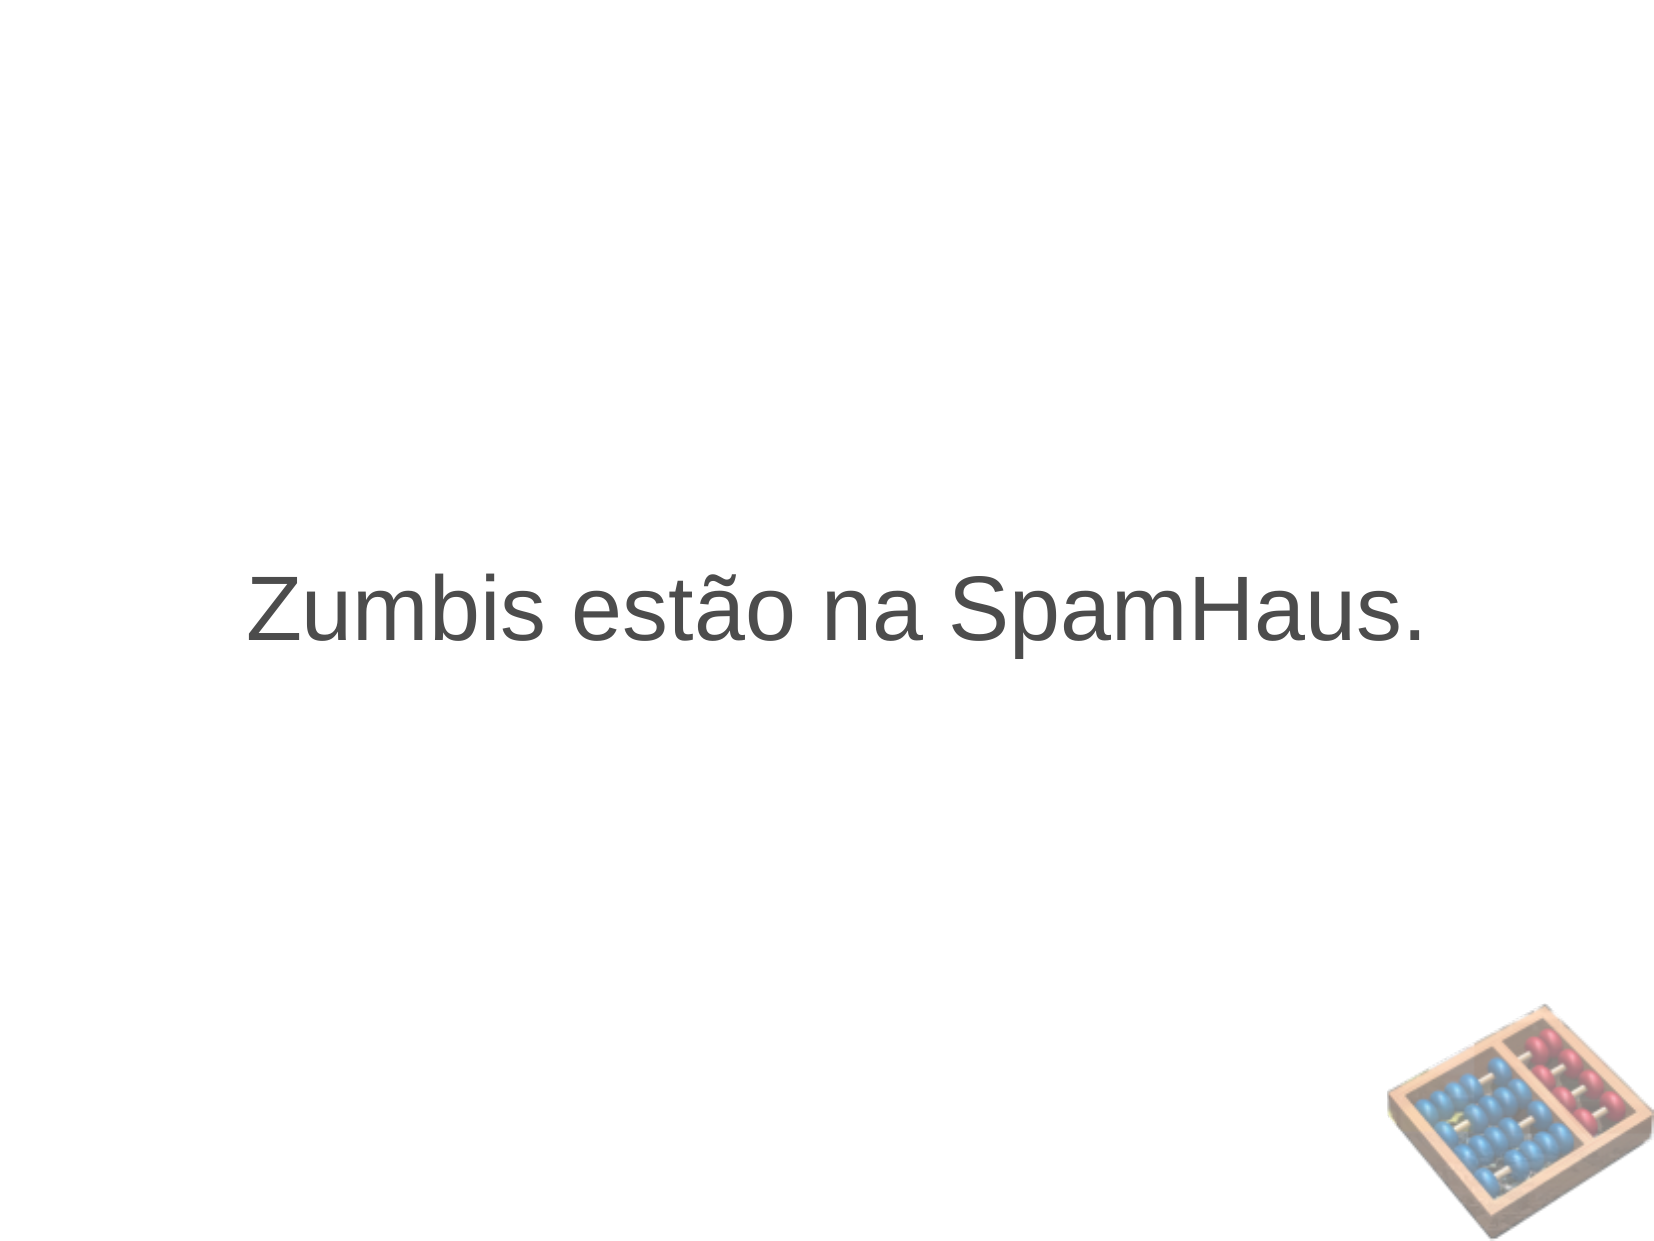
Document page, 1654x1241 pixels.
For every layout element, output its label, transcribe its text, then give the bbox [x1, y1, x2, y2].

title Zumbis estão na SpamHaus. [75, 505, 1601, 713]
